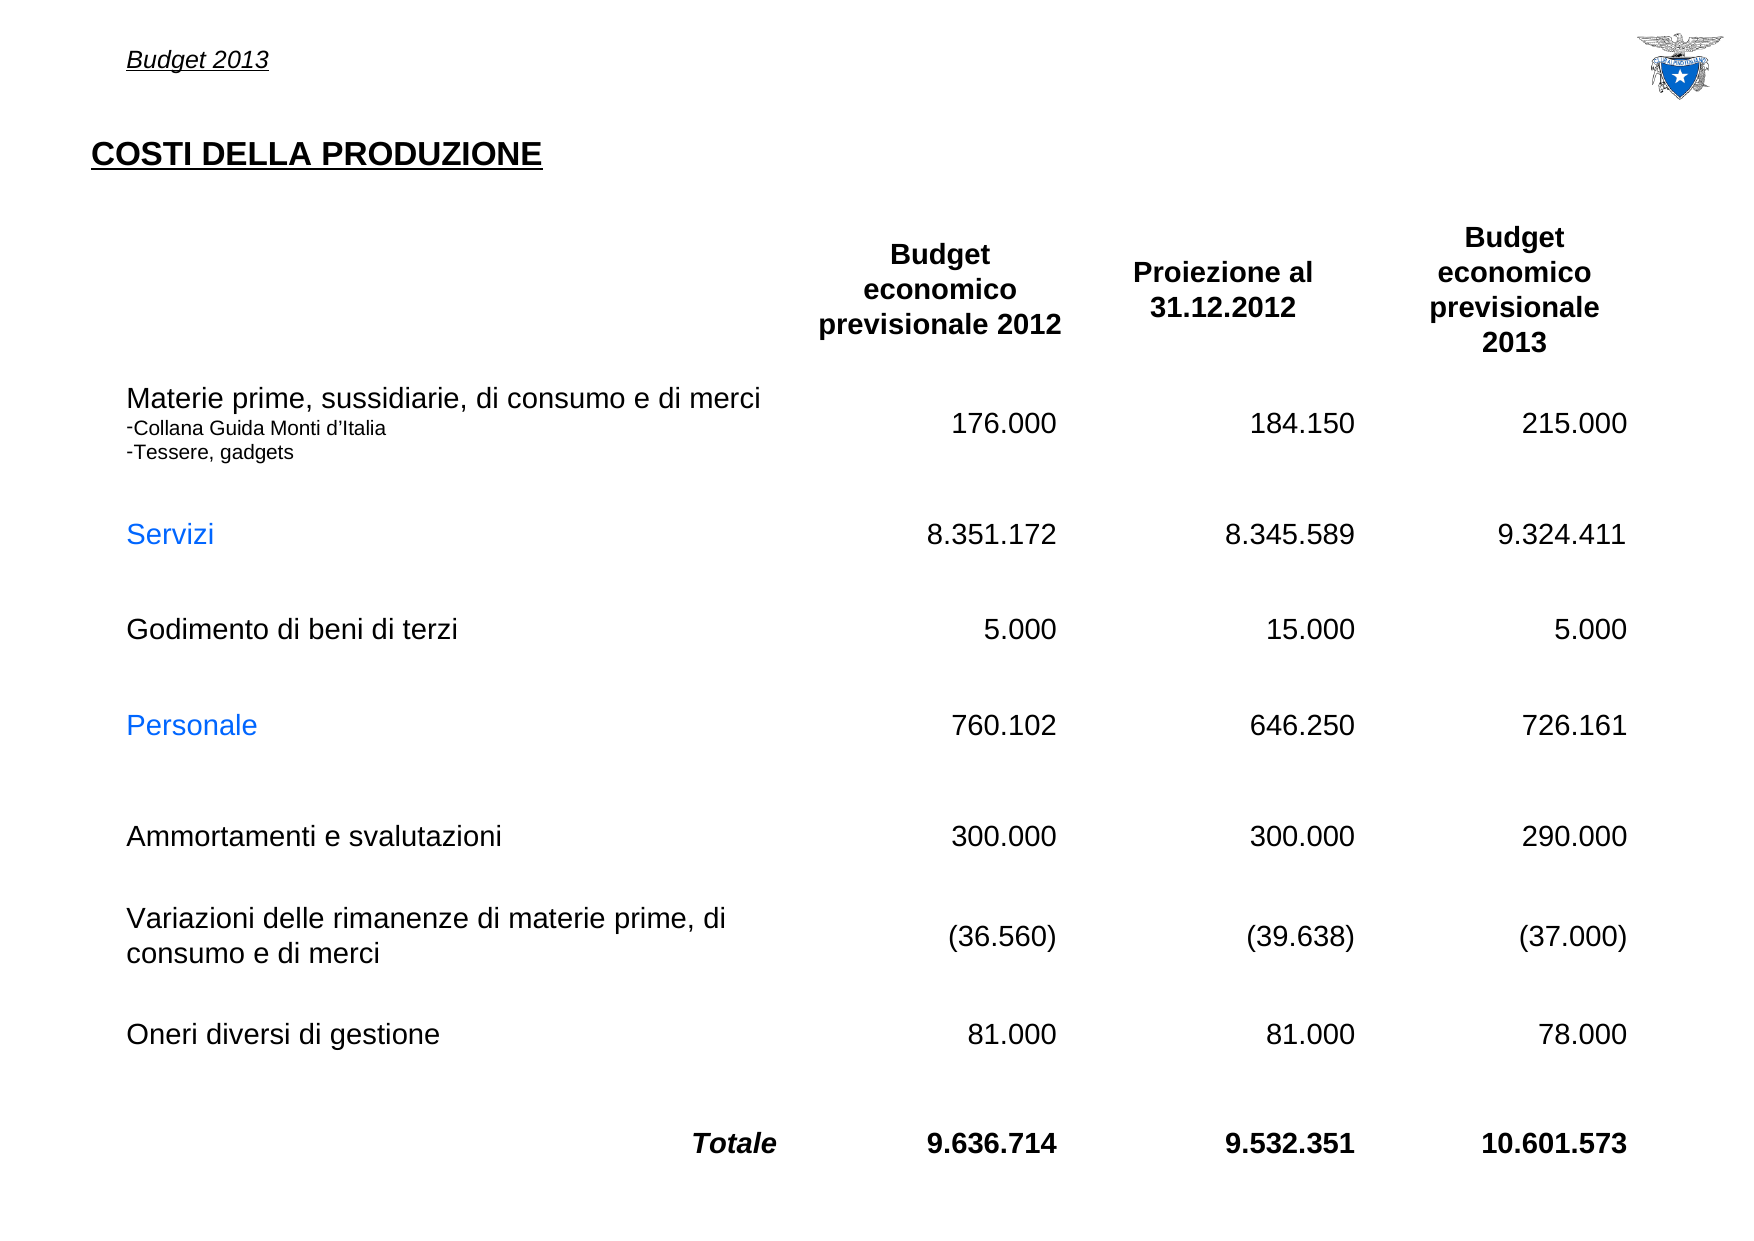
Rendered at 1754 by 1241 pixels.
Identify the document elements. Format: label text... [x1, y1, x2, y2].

picture [1633, 29, 1728, 108]
table_cell Ammortamenti e svalutazioni [109, 779, 795, 891]
table_cell Totale [109, 1086, 795, 1198]
table_cell 184.150 [1074, 366, 1373, 477]
table_cell (39.638) [1074, 891, 1373, 978]
table_cell (36.560) [795, 891, 1074, 978]
table_cell 8.345.589 [1074, 477, 1373, 589]
table_header [109, 210, 795, 366]
table_cell 760.102 [795, 667, 1074, 779]
table_cell 5.000 [1373, 589, 1645, 667]
table_cell Variazioni delle rimanenze di materie prime, di consumo e di merci [109, 891, 795, 978]
table_header Proiezione al 31.12.2012 [1074, 210, 1373, 366]
table_cell Servizi [109, 477, 795, 589]
table_cell Personale [109, 667, 795, 779]
table_cell 300.000 [1074, 779, 1373, 891]
table_cell 81.000 [795, 978, 1074, 1086]
table_cell 9.636.714 [795, 1086, 1074, 1198]
table_cell 9.532.351 [1074, 1086, 1373, 1198]
table_cell 300.000 [795, 779, 1074, 891]
table_cell Materie prime, sussidiarie, di consumo e di merci Collana Guida Monti d’Italia Tessere, gadgets [109, 366, 795, 477]
table_header Budget economico previsionale 2012 [795, 210, 1074, 366]
table_cell Oneri diversi di gestione [109, 978, 795, 1086]
table_cell 78.000 [1373, 978, 1645, 1086]
table_cell 5.000 [795, 589, 1074, 667]
table_cell 81.000 [1074, 978, 1373, 1086]
text_box COSTI DELLA PRODUZIONE [73, 123, 571, 182]
table_cell 10.601.573 [1373, 1086, 1645, 1198]
table_header Budget economico previsionale 2013 [1373, 210, 1645, 366]
text_box Budget 2013 [50, 35, 346, 81]
table_cell 9.324.411 [1373, 477, 1645, 589]
table_cell 15.000 [1074, 589, 1373, 667]
table_cell Godimento di beni di terzi [109, 589, 795, 667]
table_cell 290.000 [1373, 779, 1645, 891]
table_cell 215.000 [1373, 366, 1645, 477]
table_cell 176.000 [795, 366, 1074, 477]
table_cell 646.250 [1074, 667, 1373, 779]
table_cell 8.351.172 [795, 477, 1074, 589]
table_cell 726.161 [1373, 667, 1645, 779]
table_cell (37.000) [1373, 891, 1645, 978]
